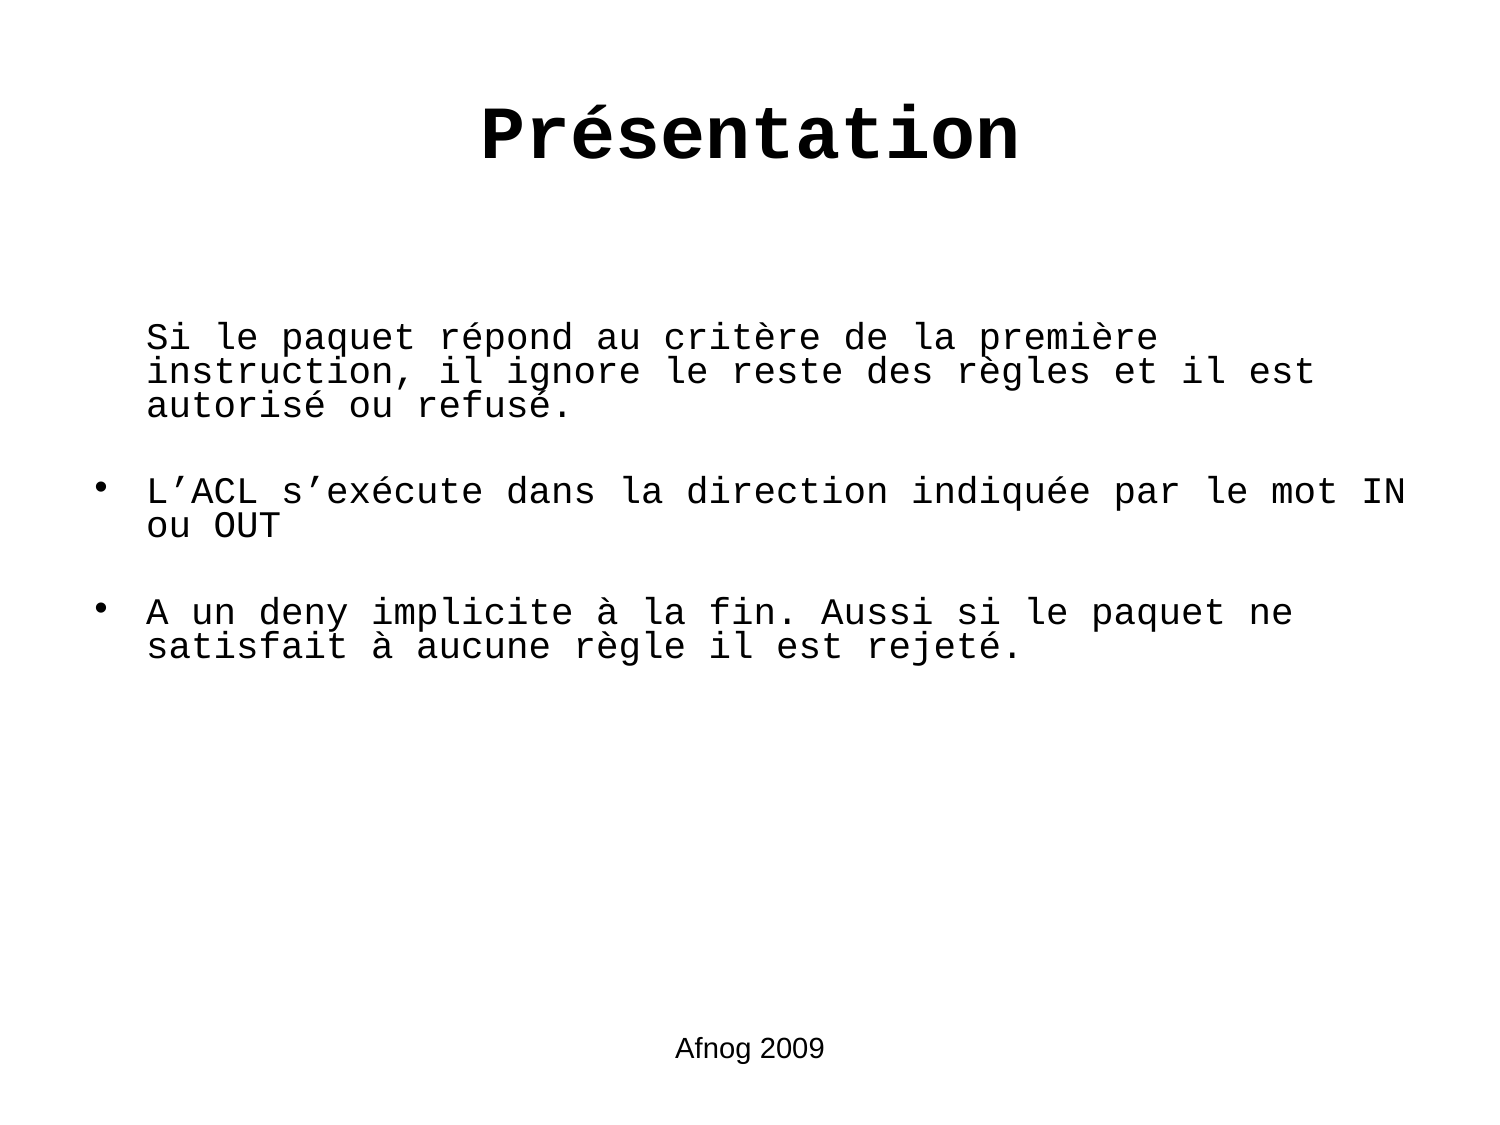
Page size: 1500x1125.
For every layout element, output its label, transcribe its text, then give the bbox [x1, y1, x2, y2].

title Présentation [75, 45, 1426, 233]
list Si le paquet répond au critère de la première instruction, il ignore le reste des règles et il est autorisé ou refusé. L’ACL s’exécute dans la direction indiquée par le mot IN ou OUT A un deny implicite à la fin. Aussi si le paquet ne satisfait à aucune règle il est rejeté. [75, 262, 1426, 1006]
